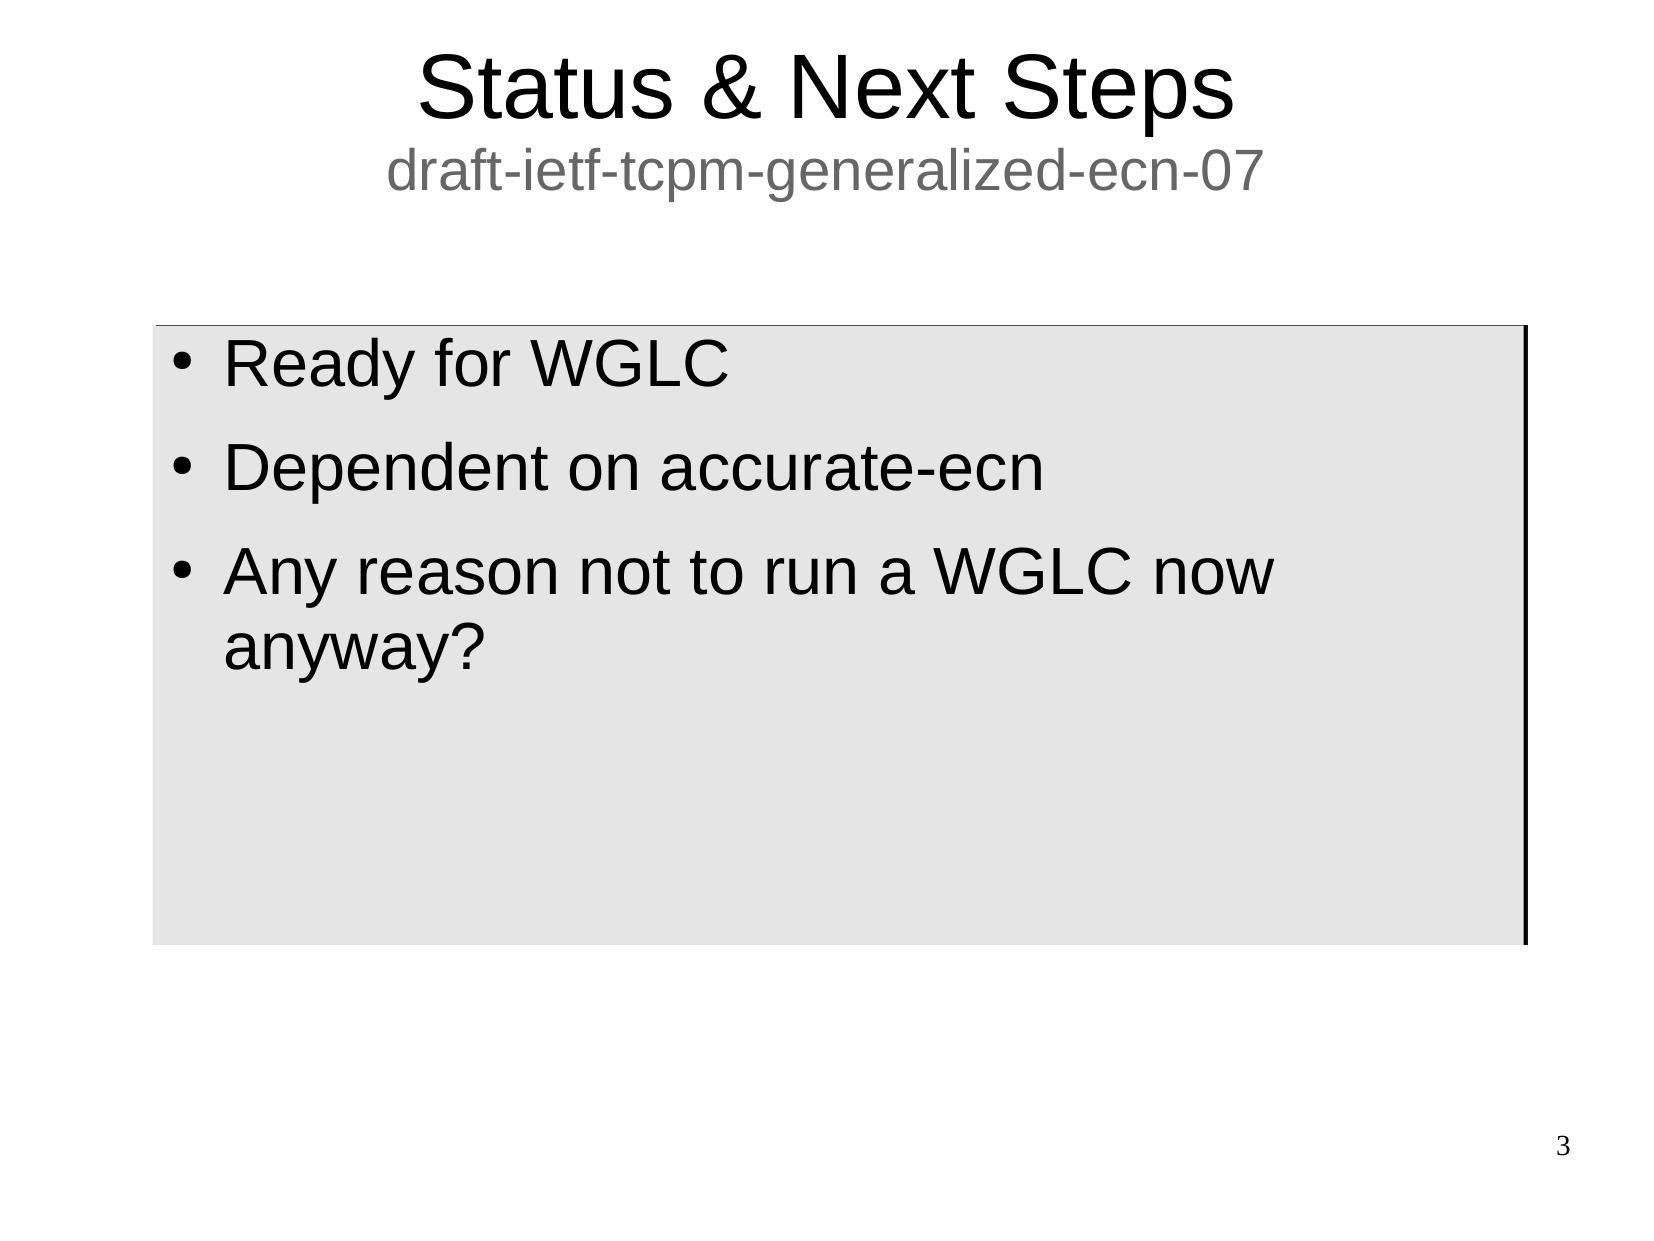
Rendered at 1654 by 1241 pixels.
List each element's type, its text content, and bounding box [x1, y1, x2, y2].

list Ready for WGLC Dependent on accurate-ecn Any reason not to run a WGLC now anyway? [152, 325, 1524, 945]
title Status & Next Steps draft-ietf-tcpm-generalized-ecn-07 [82, 35, 1571, 203]
